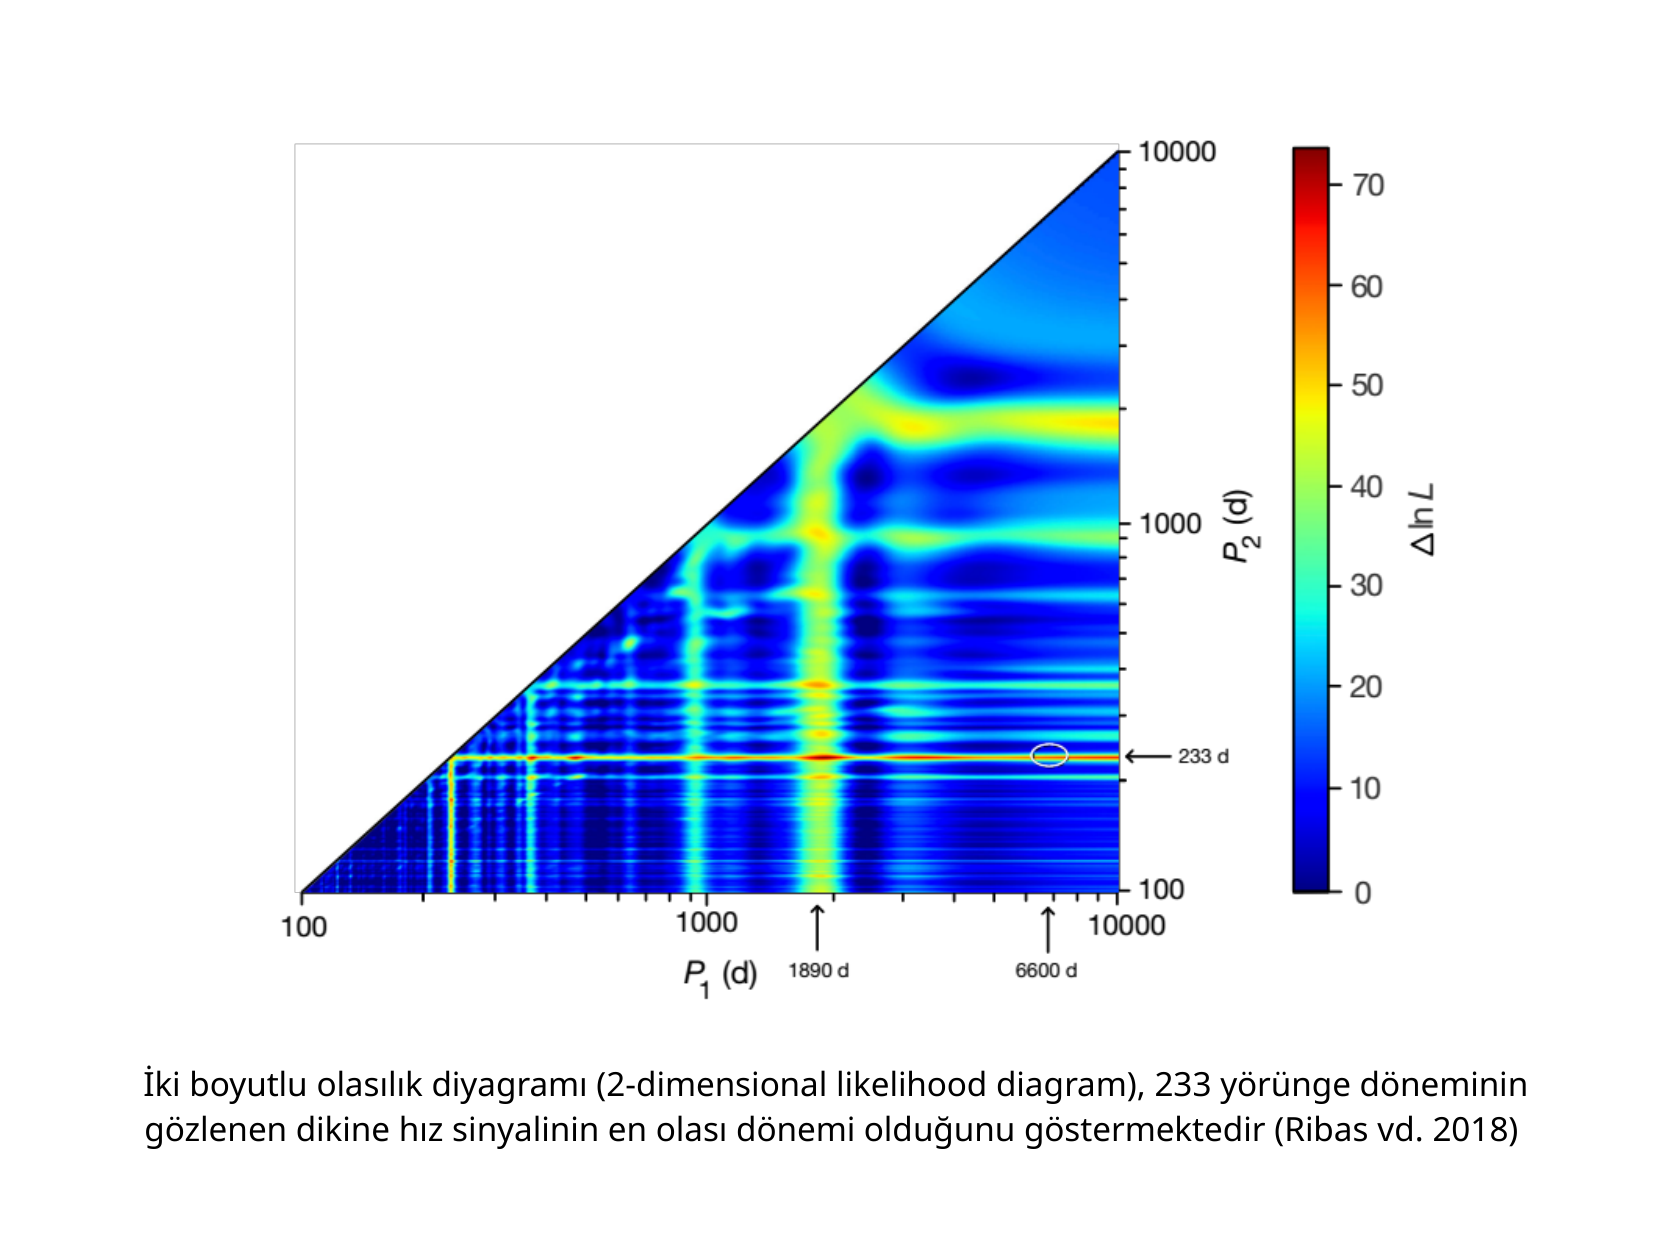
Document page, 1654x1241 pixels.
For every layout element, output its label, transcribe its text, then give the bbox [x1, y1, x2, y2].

text_box İki boyutlu olasılık diyagramı (2-dimensional likelihood diagram), 233 yörünge döneminin gözlenen dikine hız sinyalinin en olası dönemi olduğunu göstermektedir (Ribas vd. 2018) [81, 1053, 1593, 1190]
picture [142, 77, 1521, 1043]
